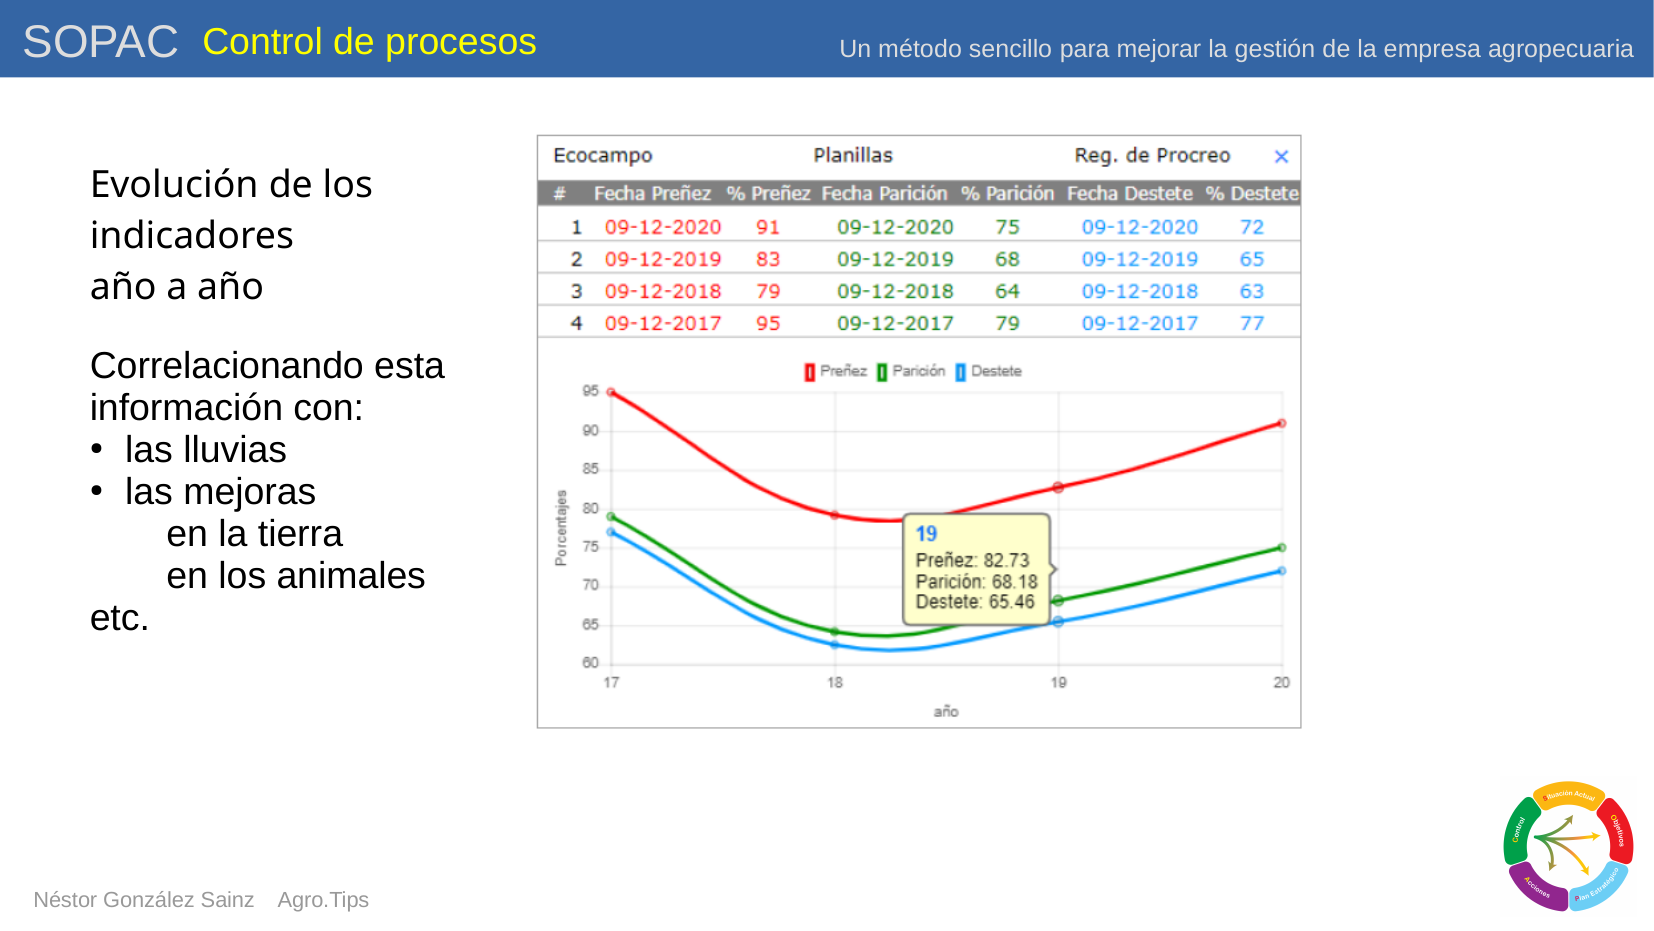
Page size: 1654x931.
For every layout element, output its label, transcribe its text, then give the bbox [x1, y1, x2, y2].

picture [525, 107, 1319, 751]
text_box Evolución de los indicadores año a año [75, 150, 451, 291]
picture [1500, 776, 1637, 917]
text_box Correlacionando esta información con: las lluvias las mejoras en la tierra en los animales etc. [75, 337, 488, 689]
text_box Control de procesos [187, 13, 638, 76]
